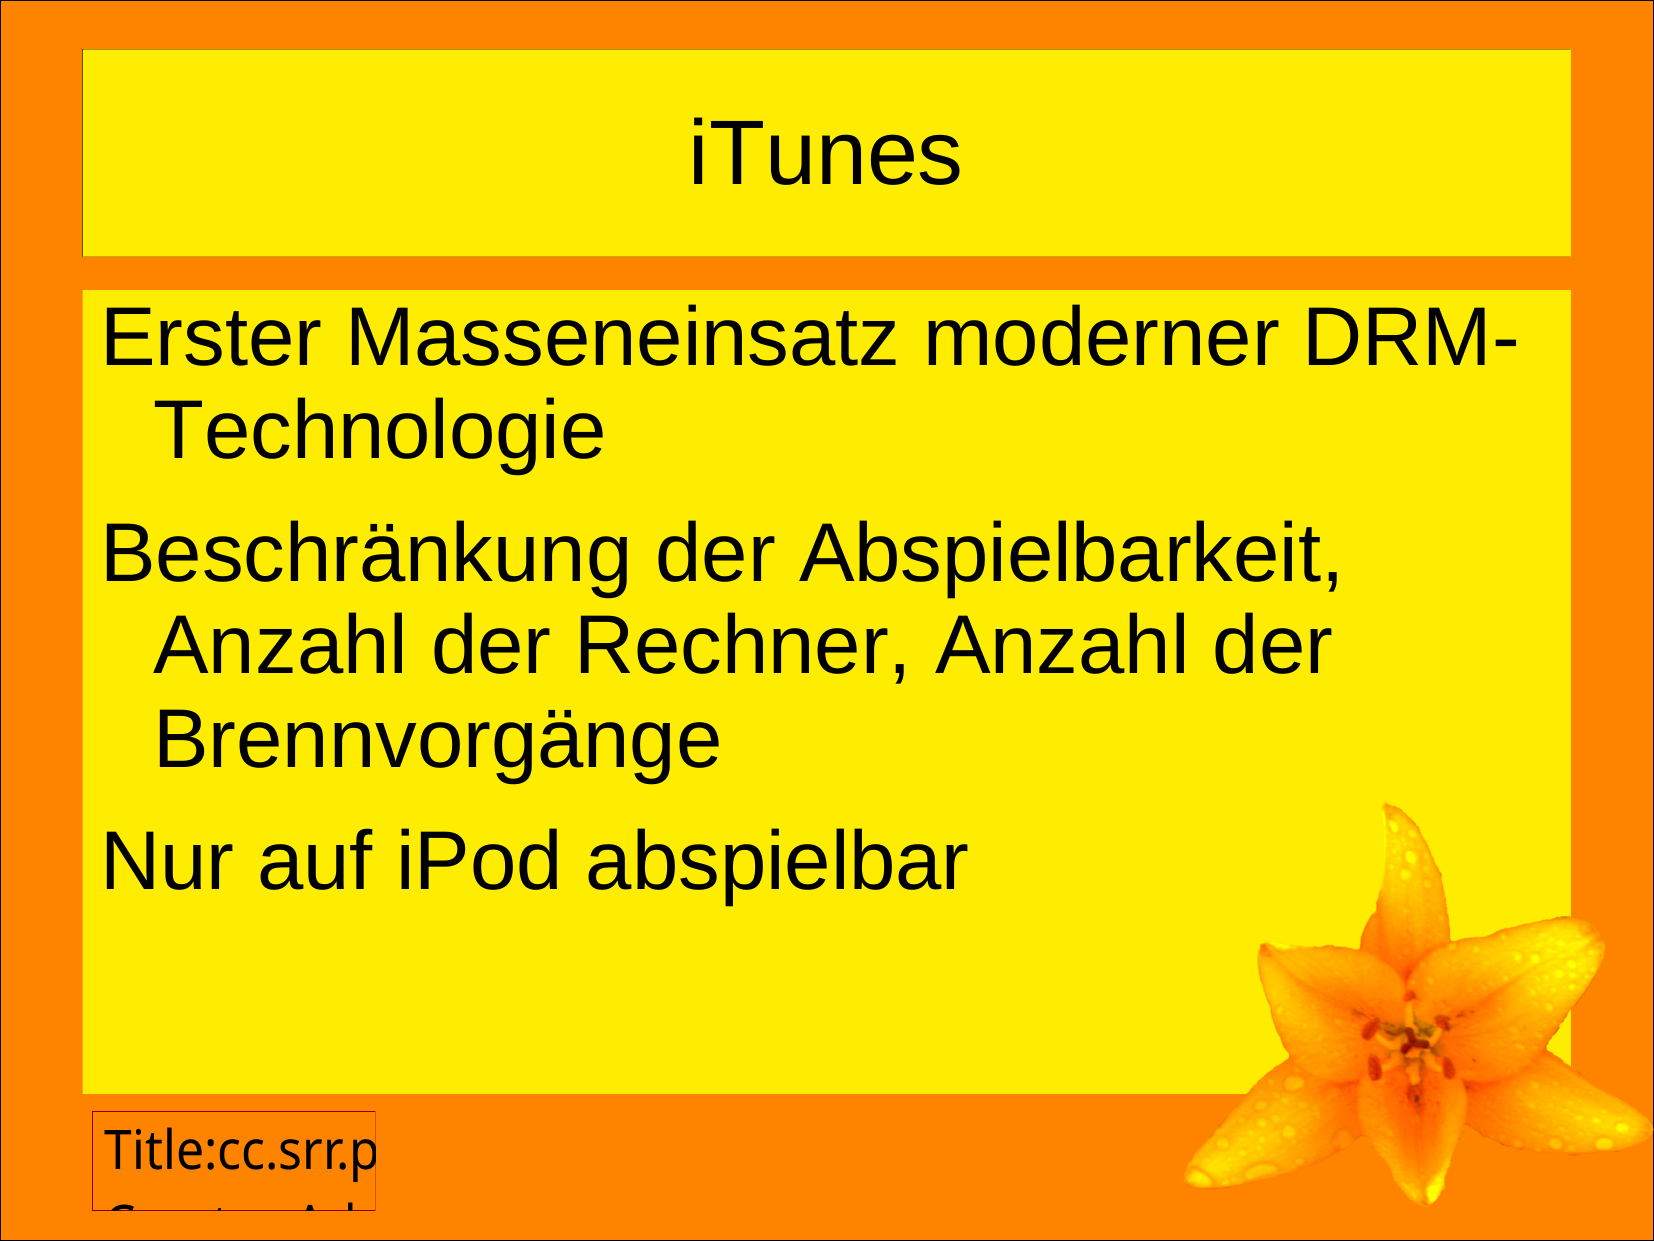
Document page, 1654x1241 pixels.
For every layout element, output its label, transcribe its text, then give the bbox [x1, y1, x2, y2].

list Erster Masseneinsatz moderner DRM-Technologie Beschränkung der Abspielbarkeit, Anzahl der Rechner, Anzahl der Brennvorgänge Nur auf iPod abspielbar [82, 290, 1571, 1094]
text_box [0, 0, 1654, 1241]
picture [1181, 767, 1654, 1241]
title iTunes [82, 49, 1571, 257]
picture [88, 1108, 376, 1211]
